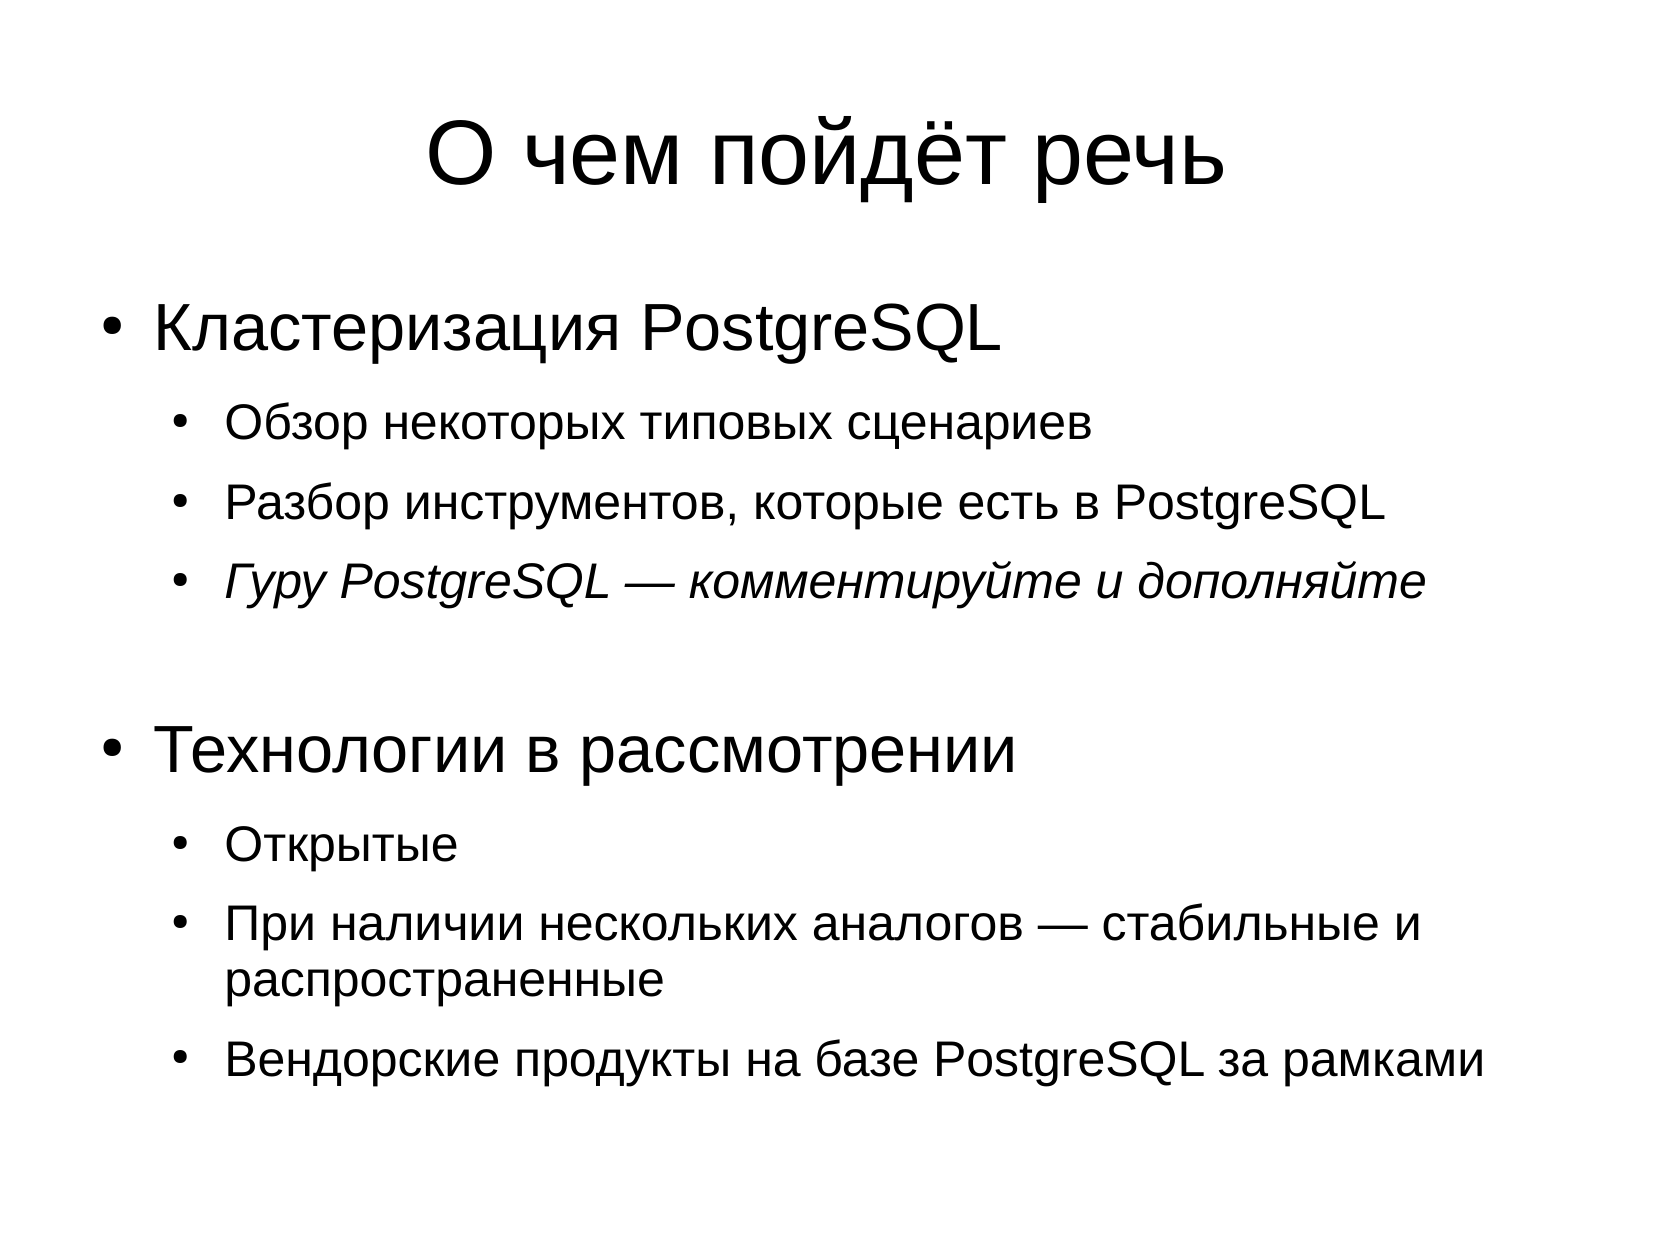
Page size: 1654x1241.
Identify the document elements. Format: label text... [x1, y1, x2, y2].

title О чем пойдёт речь [82, 49, 1571, 257]
list Кластеризация PostgreSQL Обзор некоторых типовых сценариев Разбор инструментов, которые есть в PostgreSQL Гуру PostgreSQL — комментируйте и дополняйте Технологии в рассмотрении Открытые При наличии нескольких аналогов — стабильные и распространенные Вендорские продукты на базе PostgreSQL за рамками [82, 290, 1571, 1109]
